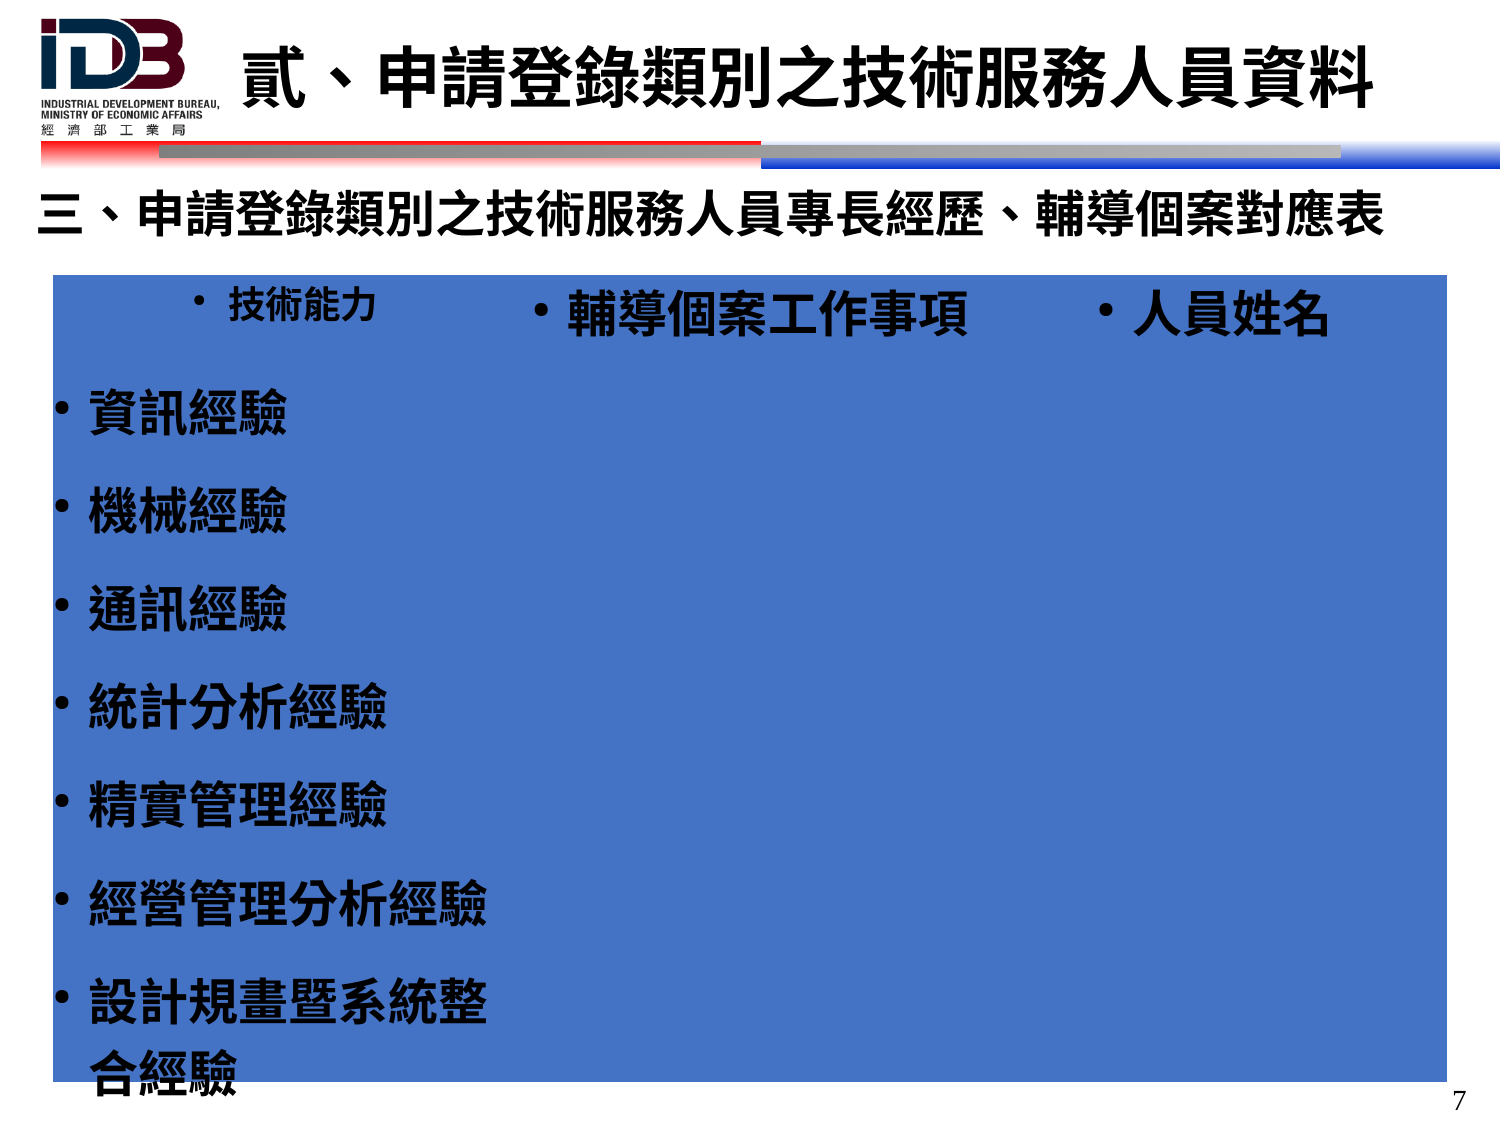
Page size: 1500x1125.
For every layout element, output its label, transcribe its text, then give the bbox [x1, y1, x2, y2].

text_box 三、申請登錄類別之技術服務人員專長經歷、輔導個案對應表 [20, 175, 1471, 256]
table_cell [518, 471, 982, 569]
table_cell 經營管理分析經驗 [53, 864, 518, 962]
table_cell [982, 864, 1447, 962]
table_cell 通訊經驗 [53, 569, 518, 668]
table_cell [518, 569, 982, 668]
table_header 人員姓名 [982, 275, 1447, 373]
table_cell 精實管理經驗 [53, 766, 518, 864]
text_box [159, 146, 1341, 158]
table_cell 機械經驗 [53, 471, 518, 569]
table_cell [982, 766, 1447, 864]
table_cell [518, 864, 982, 962]
table_cell [518, 373, 982, 471]
table_header 輔導個案工作事項 [518, 275, 982, 373]
table_cell [982, 668, 1447, 766]
table_cell [982, 962, 1447, 1082]
table_cell [982, 569, 1447, 668]
table_cell [982, 373, 1447, 471]
table_cell 資訊經驗 [53, 373, 518, 471]
table_cell [518, 766, 982, 864]
text_box 貳、申請登錄類別之技術服務人員資料 [217, 27, 1399, 124]
table_cell [982, 471, 1447, 569]
table_cell [518, 668, 982, 766]
table_cell 統計分析經驗 [53, 668, 518, 766]
table_cell [518, 962, 982, 1082]
table_cell 設計規畫暨系統整合經驗 [53, 962, 518, 1082]
table_header 技術能力 [53, 275, 518, 373]
